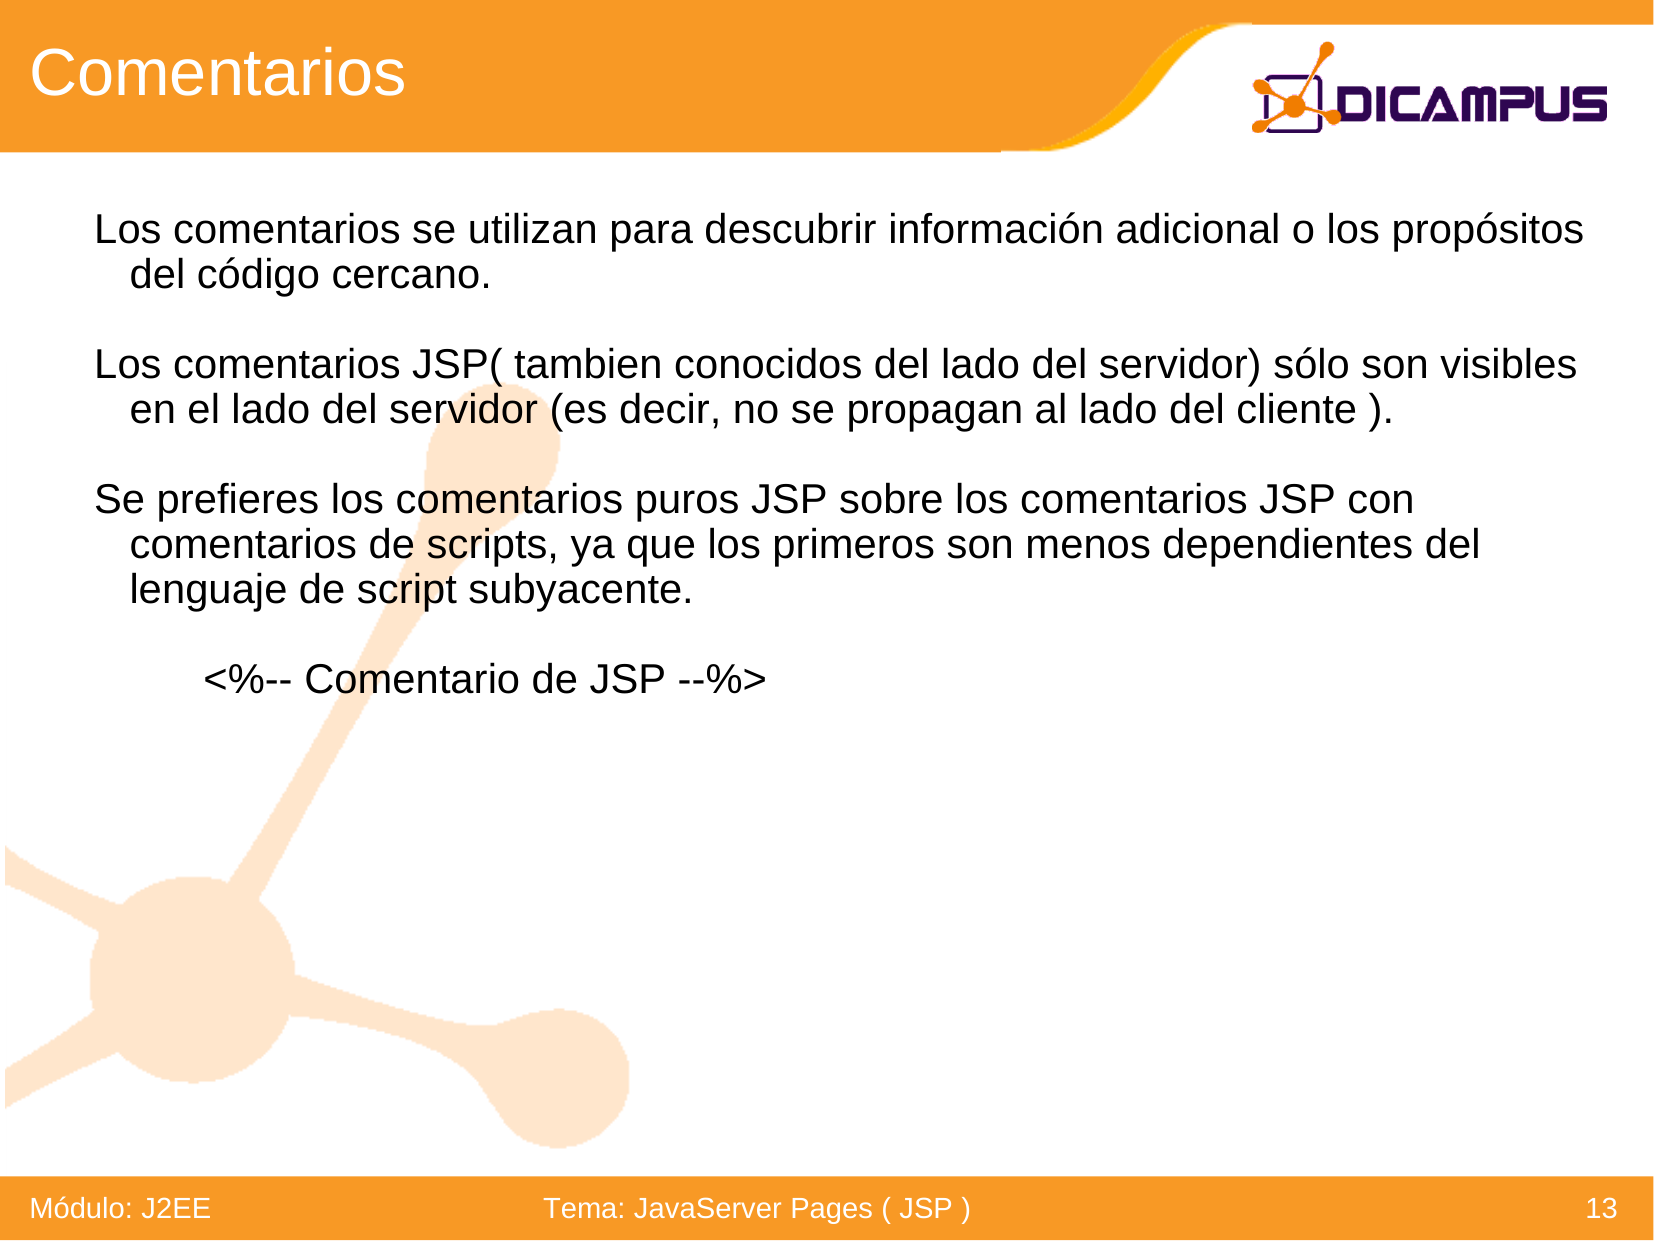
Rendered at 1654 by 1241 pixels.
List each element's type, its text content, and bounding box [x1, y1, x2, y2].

text_box Módulo: J2EE [29, 1192, 473, 1225]
text_box [0, 0, 1654, 153]
text_box Comentarios [29, 37, 1001, 111]
text_box <number> [1469, 1185, 1633, 1233]
picture [5, 362, 663, 1176]
text_box Los comentarios se utilizan para descubrir información adicional o los propósitos del código cercano. Los comentarios JSP( tambien conocidos del lado del servidor) sólo son visibles en el lado del servidor (es decir, no se propagan al lado del cliente ). Se prefieres los comentarios puros JSP sobre los comentarios JSP con comentarios de scripts, ya que los primeros son menos dependientes del lenguaje de script subyacente. <%-- Comentario de JSP --%> [59, 135, 1625, 794]
text_box [0, 1176, 1654, 1241]
picture [1001, 4, 1607, 135]
text_box Tema: JavaServer Pages ( JSP ) [543, 1192, 1447, 1225]
